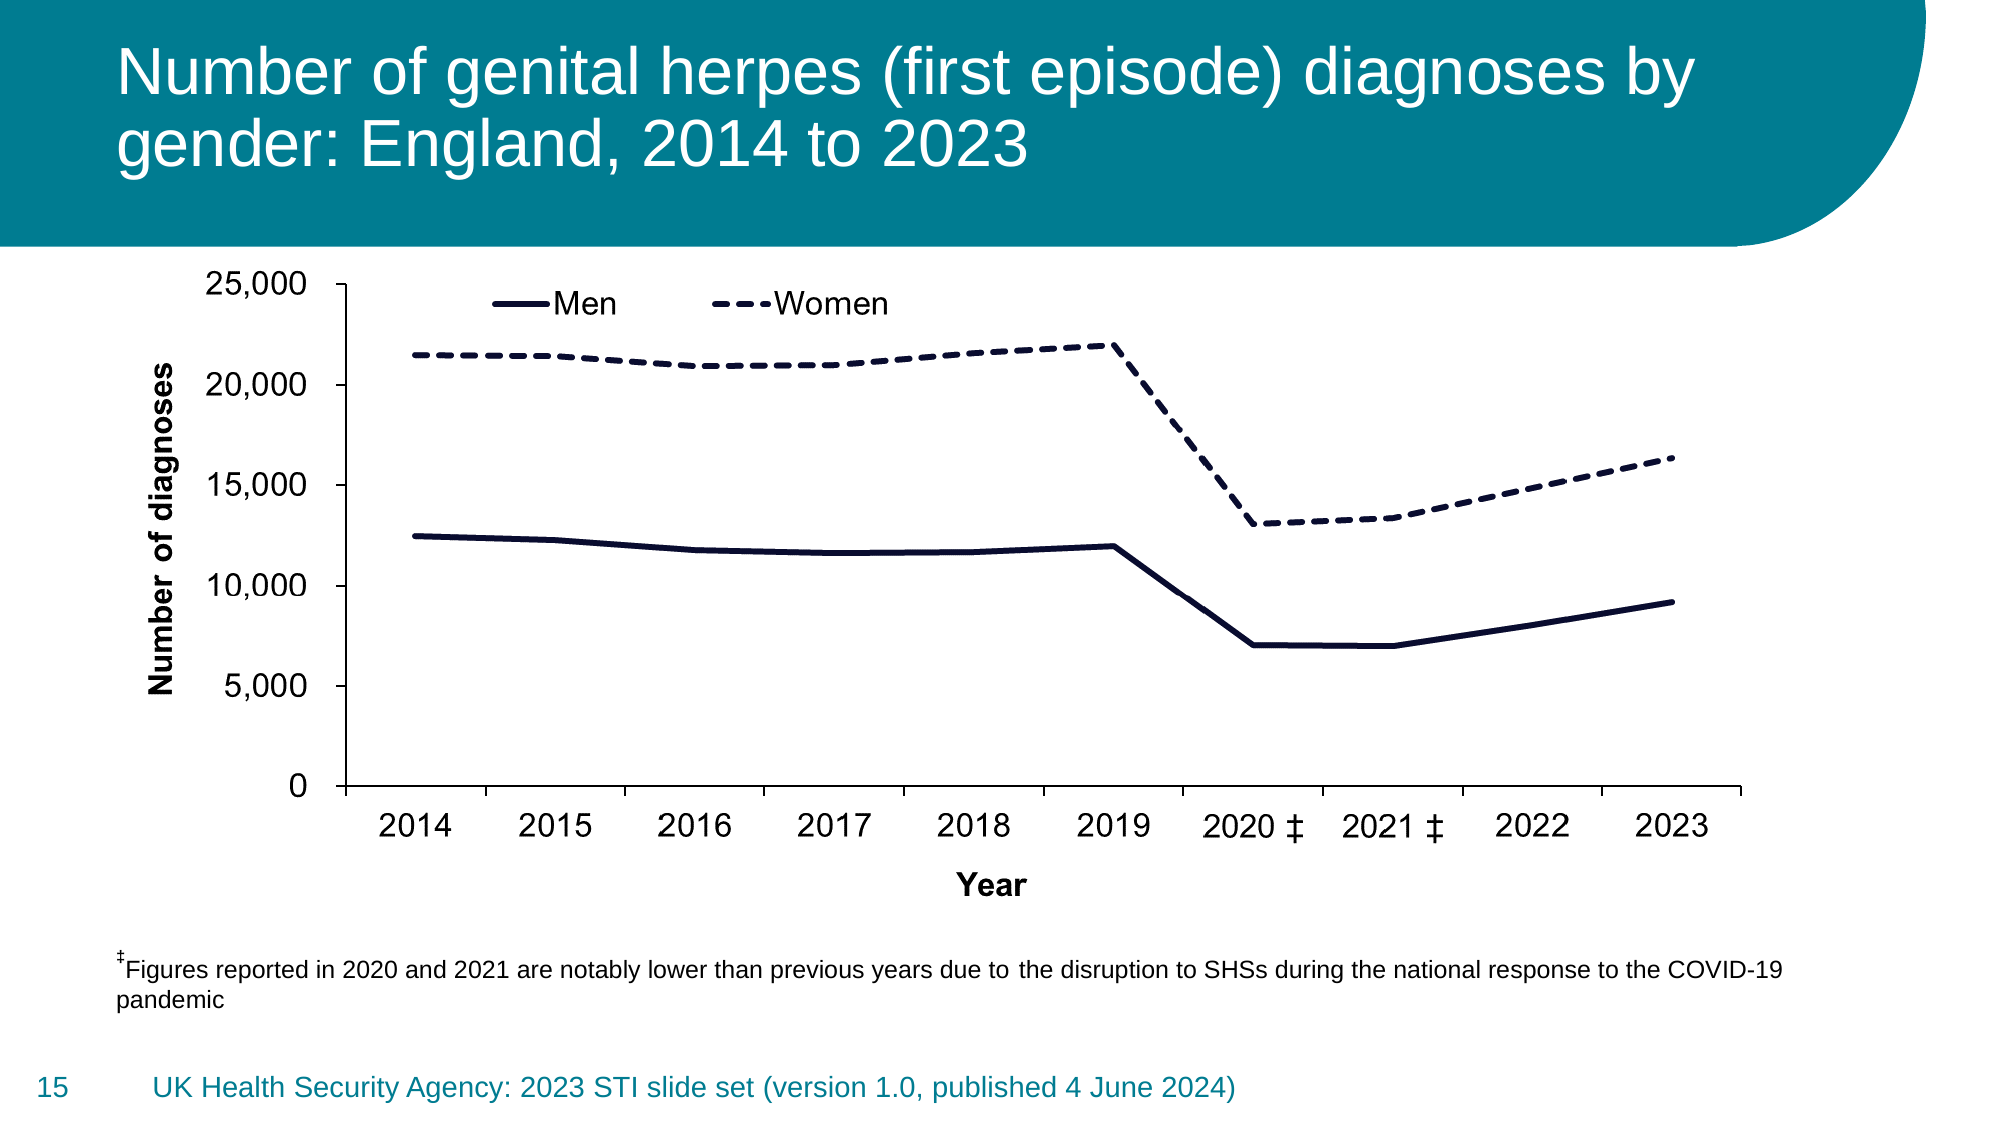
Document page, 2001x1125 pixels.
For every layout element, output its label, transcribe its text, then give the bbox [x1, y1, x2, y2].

text_box ‡Figures reported in 2020 and 2021 are notably lower than previous years due to the disruption to SHSs during the national response to the COVID-19 pandemic [101, 939, 1911, 1021]
title Number of genital herpes (first episode) diagnoses by gender: England, 2014 to 2023 [101, 29, 1747, 189]
text_box [21, 1056, 120, 1117]
picture [119, 260, 1747, 931]
text_box UK Health Security Agency: 2023 STI slide set (version 1.0, published 4 June 2024) [137, 1056, 1780, 1116]
